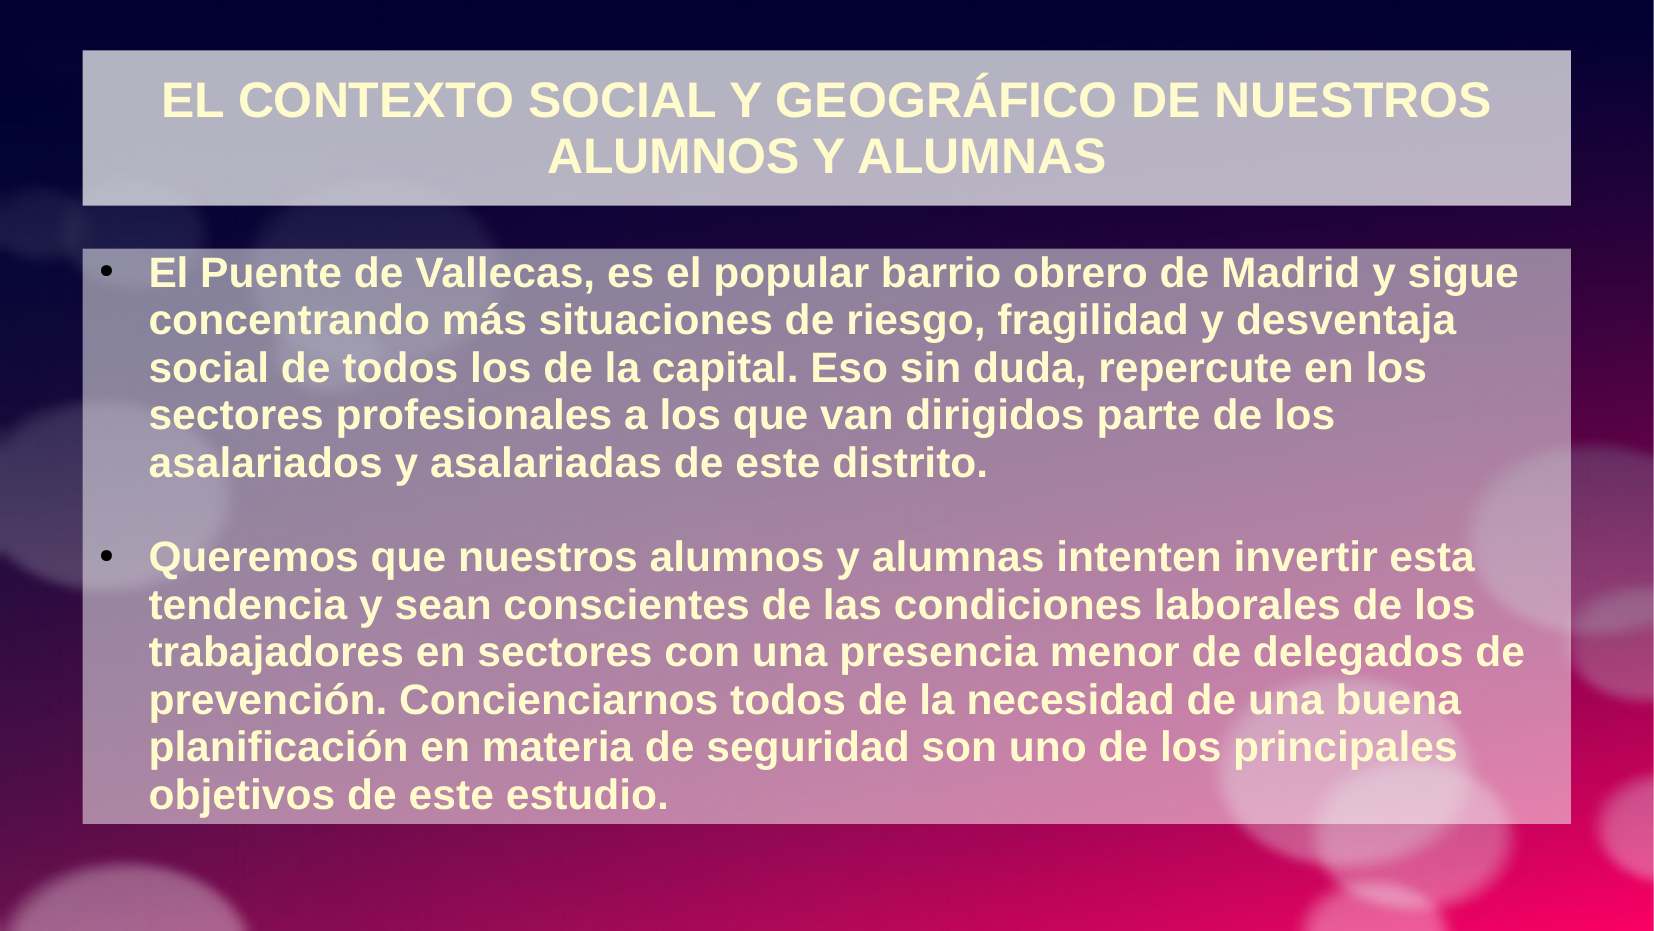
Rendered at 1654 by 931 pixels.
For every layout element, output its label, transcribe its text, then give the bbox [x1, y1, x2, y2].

title EL CONTEXTO SOCIAL Y GEOGRÁFICO DE NUESTROS ALUMNOS Y ALUMNAS [82, 50, 1571, 206]
picture [0, 0, 1654, 931]
list El Puente de Vallecas, es el popular barrio obrero de Madrid y sigue concentrando más situaciones de riesgo, fragilidad y desventaja social de todos los de la capital. Eso sin duda, repercute en los sectores profesionales a los que van dirigidos parte de los asalariados y asalariadas de este distrito. Queremos que nuestros alumnos y alumnas intenten invertir esta tendencia y sean conscientes de las condiciones laborales de los trabajadores en sectores con una presencia menor de delegados de prevención. Concienciarnos todos de la necesidad de una buena planificación en materia de seguridad son uno de los principales objetivos de este estudio. [82, 248, 1571, 824]
